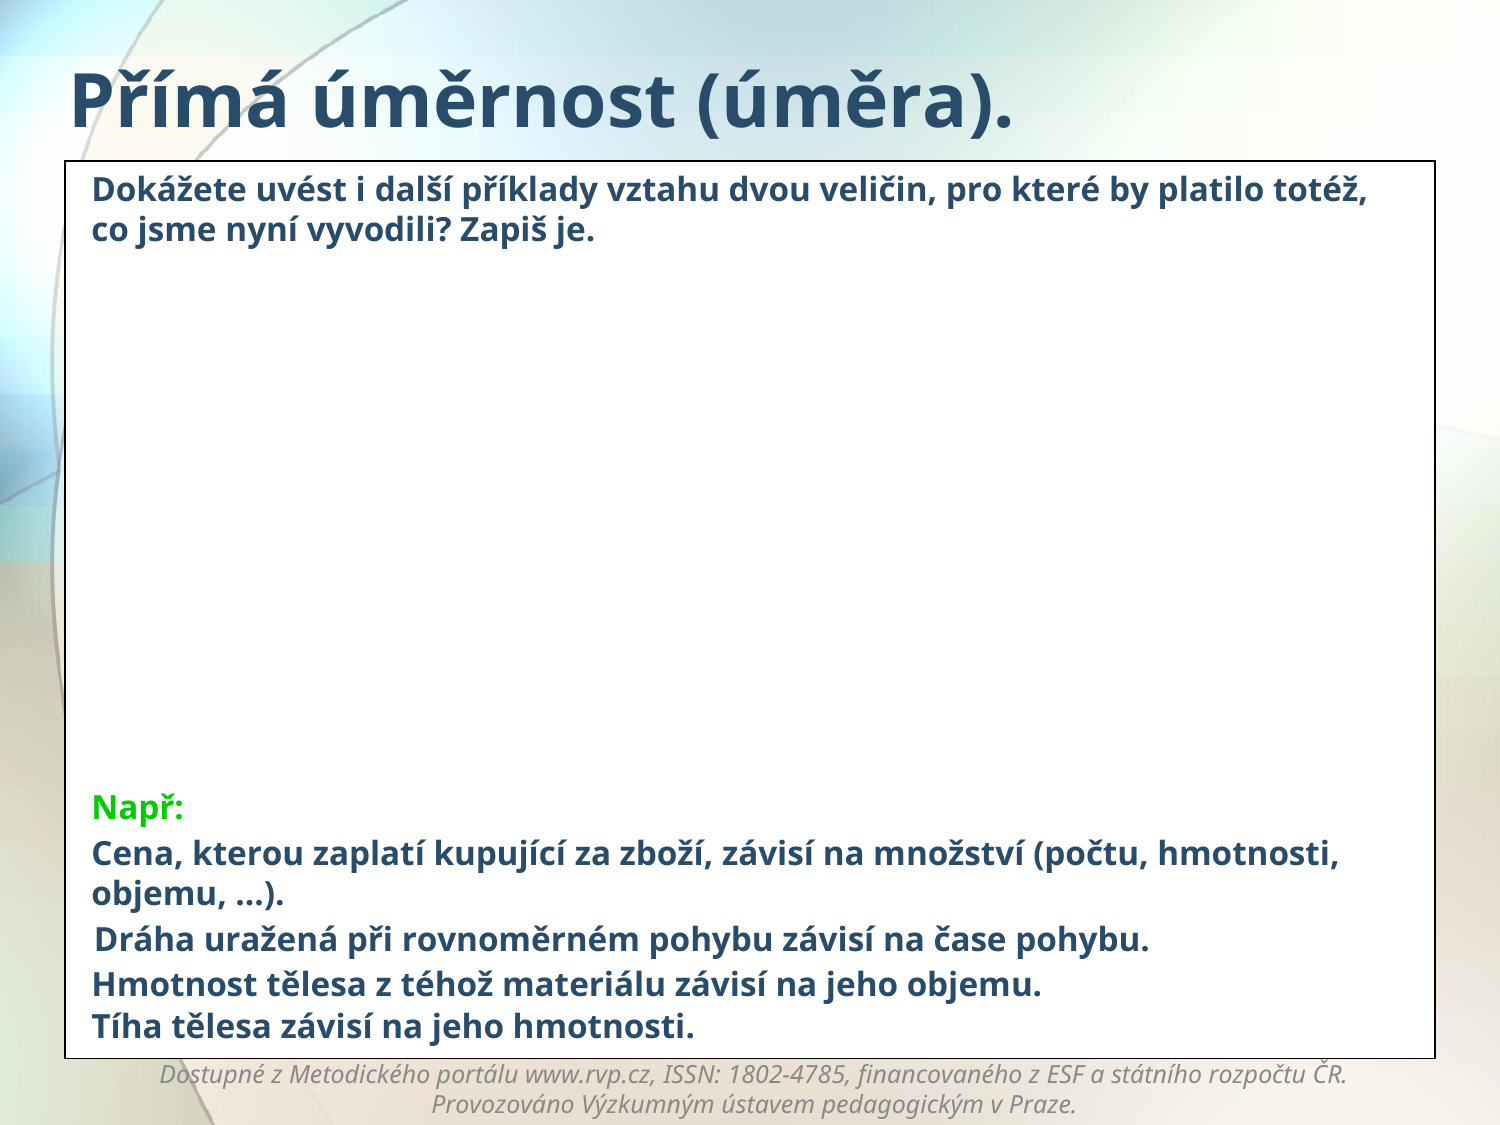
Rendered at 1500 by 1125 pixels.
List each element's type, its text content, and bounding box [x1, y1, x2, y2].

text_box Hmotnost tělesa z téhož materiálu závisí na jeho objemu. [76, 935, 1400, 978]
picture [0, 0, 1500, 1125]
text_box Tíha tělesa závisí na jeho hmotnosti. [76, 978, 1400, 1073]
text_box Např: [76, 758, 1400, 854]
text_box Dokážete uvést i další příklady vztahu dvou veličin, pro které by platilo totéž, co jsme nyní vyvodili? Zapiš je. [76, 160, 1400, 256]
text_box Cena, kterou zaplatí kupující za zboží, závisí na množství (počtu, hmotnosti, objemu, …). [76, 854, 1400, 920]
text_box [64, 160, 1436, 1059]
text_box Dráha uražená při rovnoměrném pohybu závisí na čase pohybu. [79, 890, 1403, 986]
title Přímá úměrnost (úměra). [53, 31, 1379, 182]
